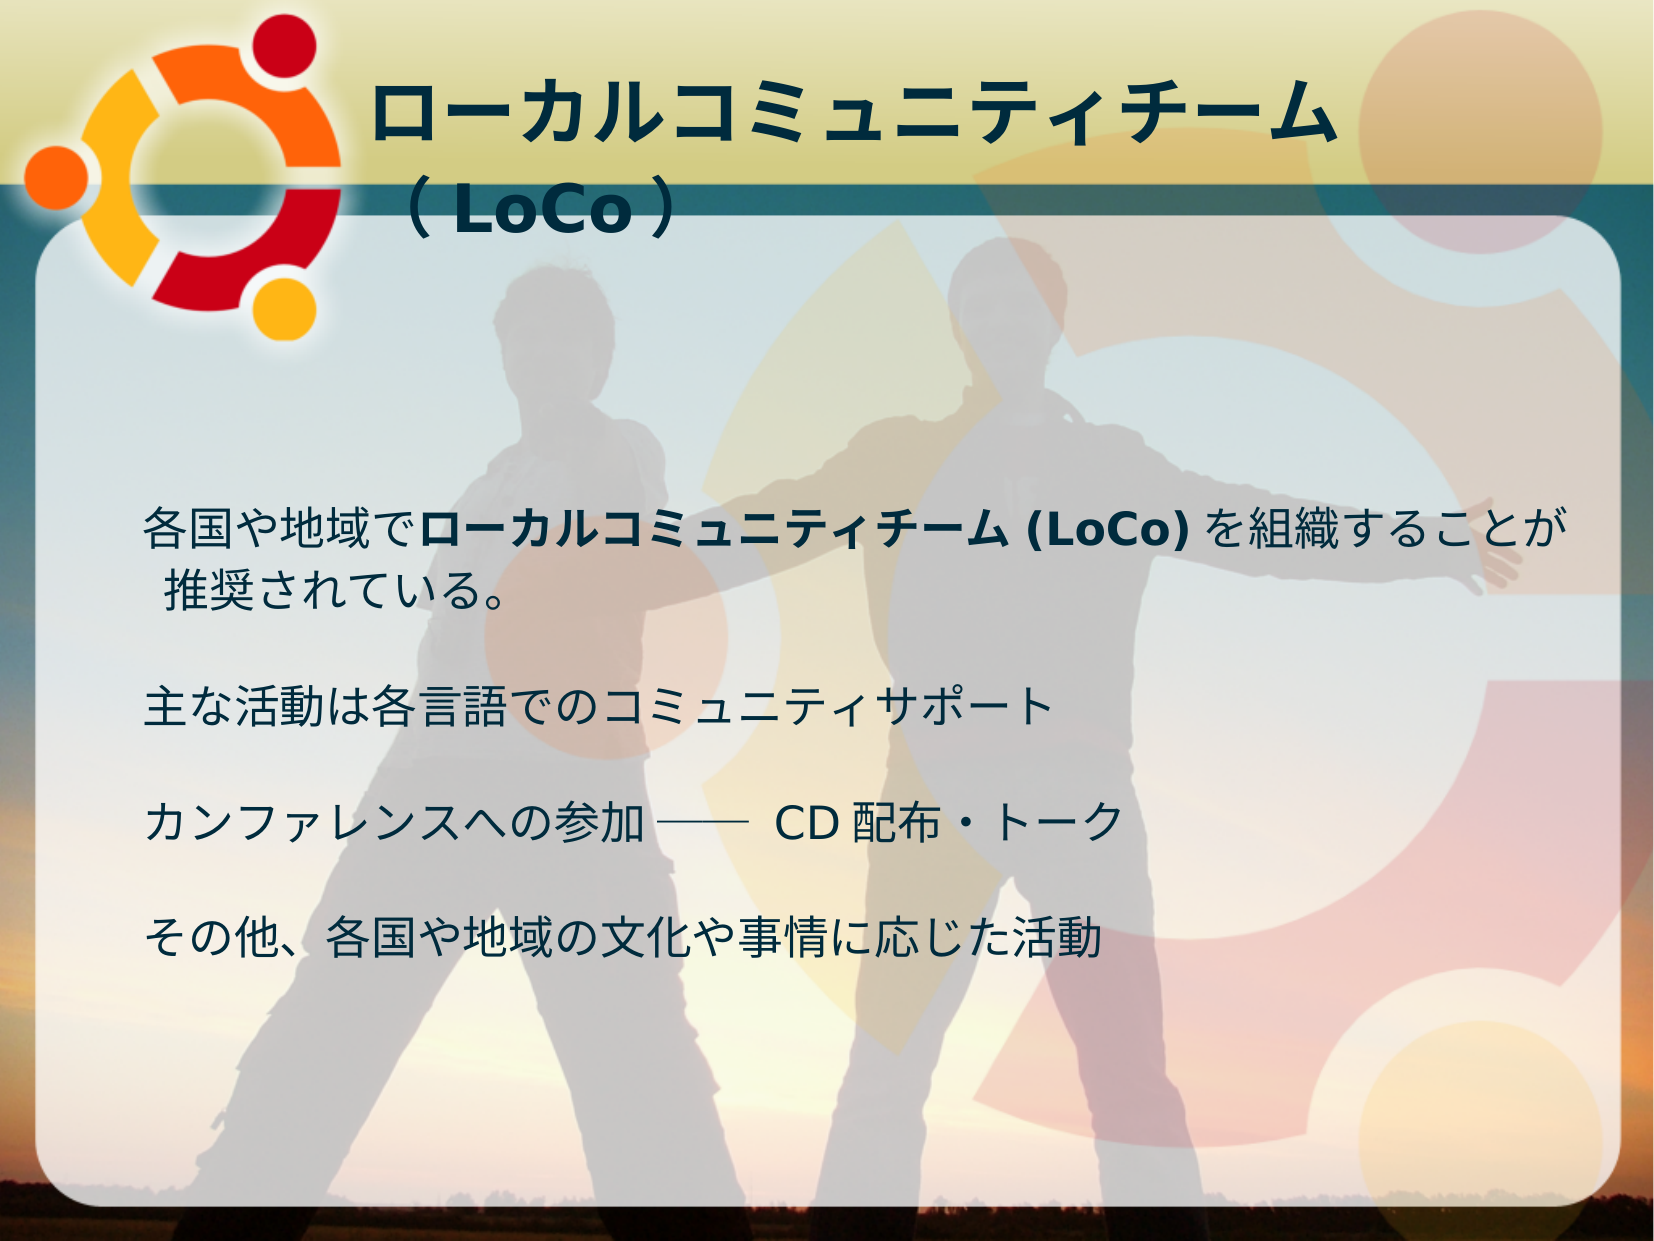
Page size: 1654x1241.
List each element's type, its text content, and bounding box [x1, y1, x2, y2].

picture [0, 0, 1654, 1241]
text_box ローカルコミュニティチーム（LoCo） [366, 59, 1625, 150]
text_box 各国や地域でローカルコミュニティチーム(LoCo)を組織することが 推奨されている。 主な活動は各言語でのコミュニティサポート カンファレンスへの参加 ── CD配布・トーク その他、各国や地域の文化や事情に応じた活動 [118, 496, 1518, 939]
